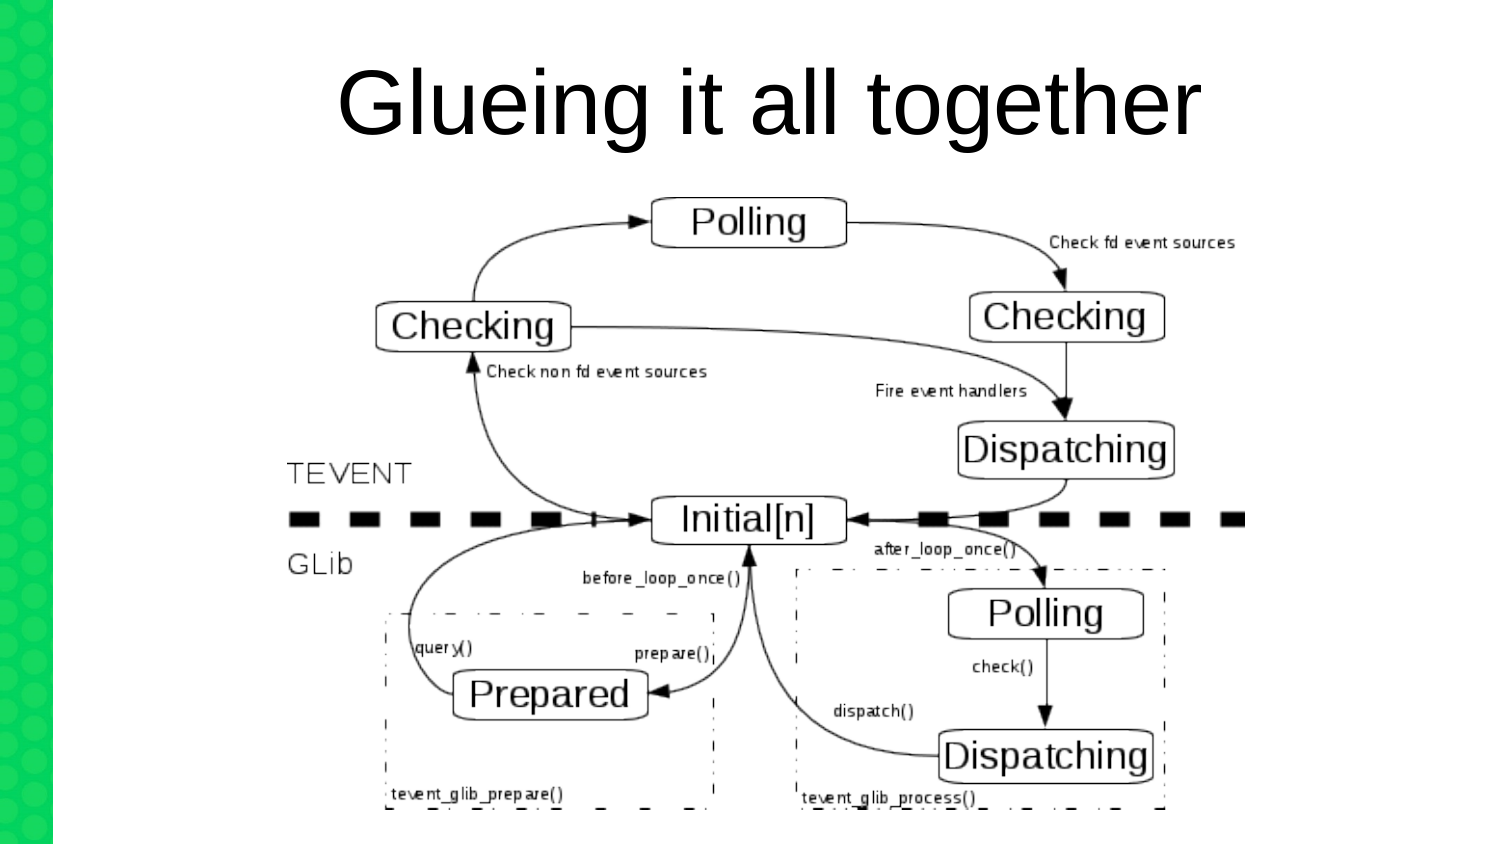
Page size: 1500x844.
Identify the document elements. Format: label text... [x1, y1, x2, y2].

picture [287, 197, 1245, 811]
title Glueing it all together [143, 51, 1397, 154]
picture [0, 0, 61, 844]
